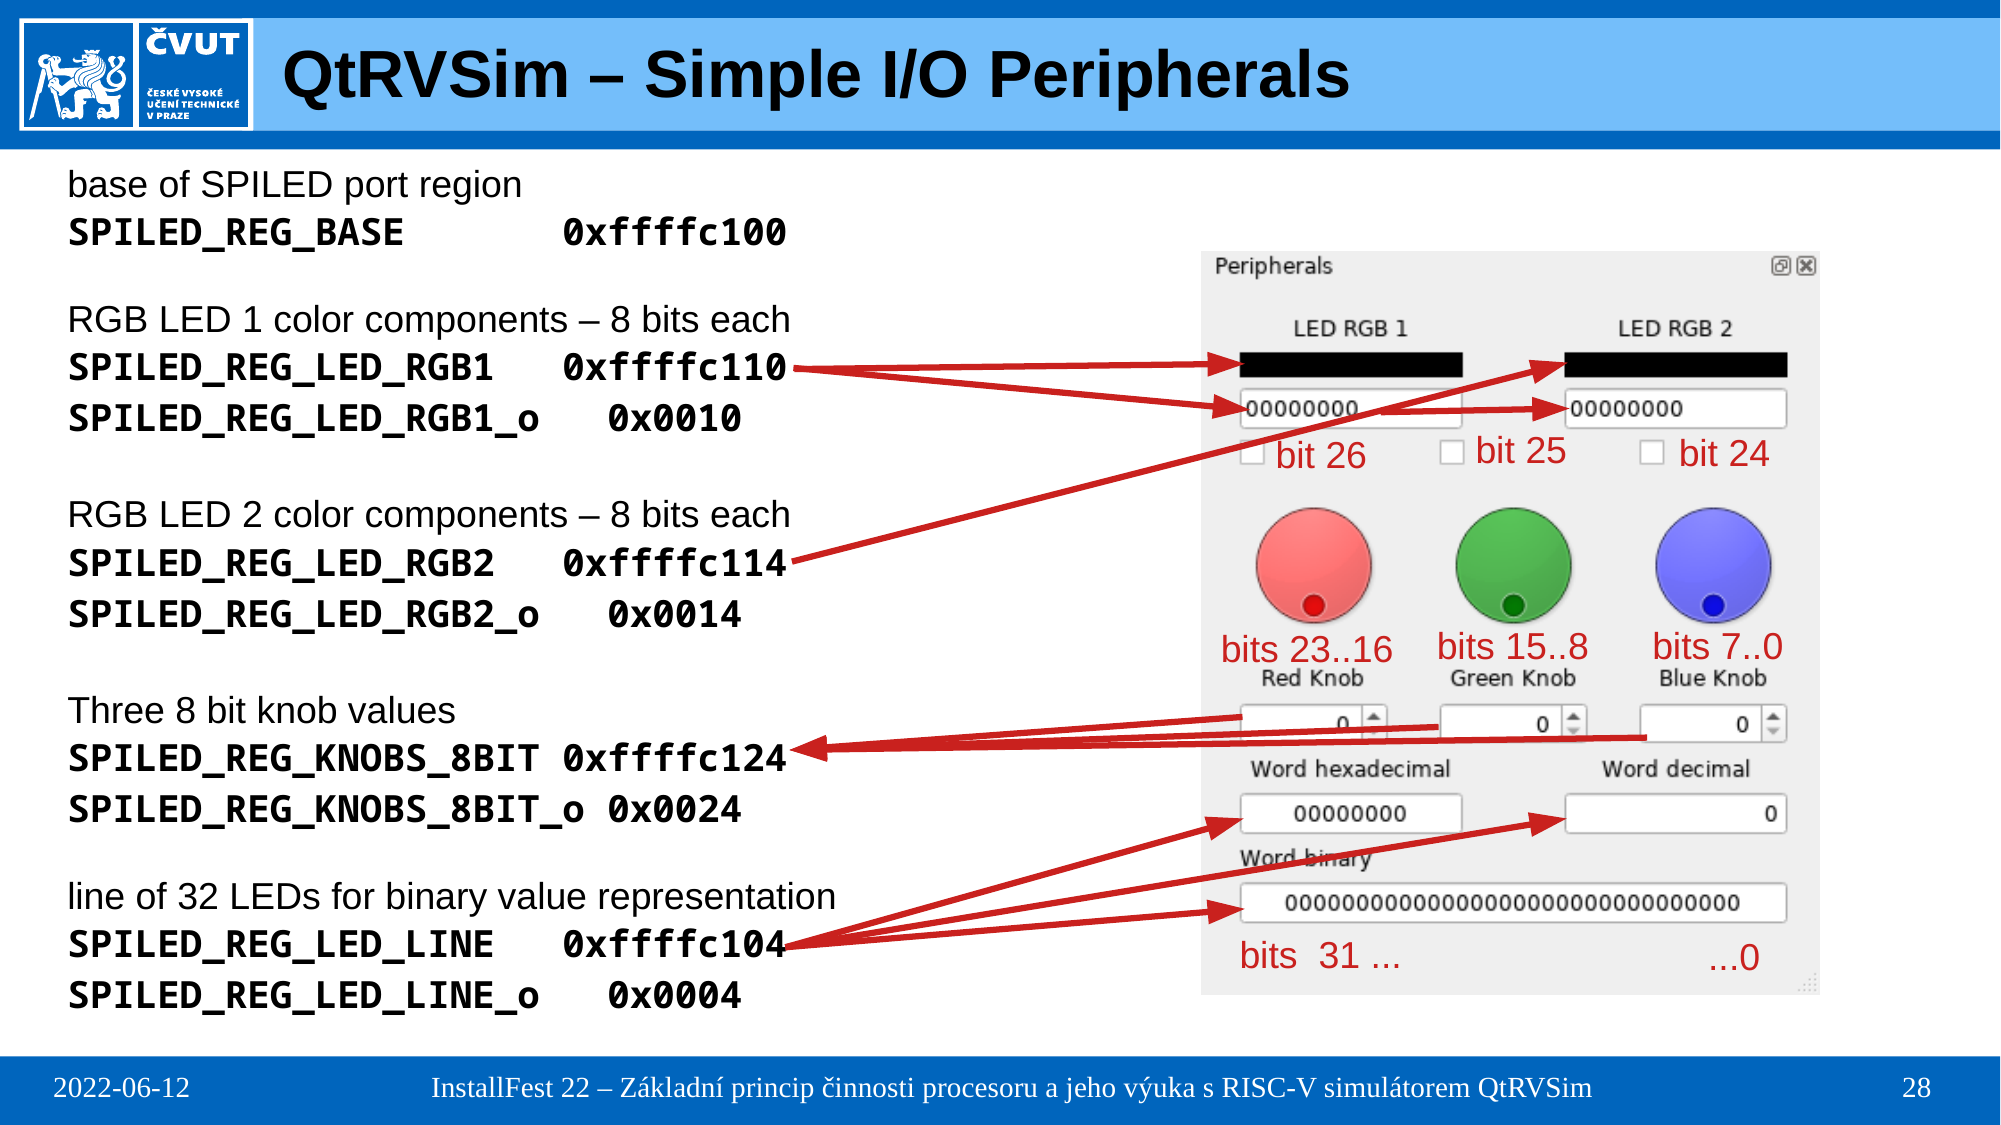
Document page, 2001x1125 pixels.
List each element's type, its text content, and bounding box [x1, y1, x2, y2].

text_box base of SPILED port region SPILED_REG_BASE 0xffffc100 RGB LED 1 color components – 8 bits each SPILED_REG_LED_RGB1 0xffffc110 SPILED_REG_LED_RGB1_o 0x0010 RGB LED 2 color components – 8 bits each SPILED_REG_LED_RGB2 0xffffc114 SPILED_REG_LED_RGB2_o 0x0014 Three 8 bit knob values SPILED_REG_KNOBS_8BIT 0xffffc124 SPILED_REG_KNOBS_8BIT_o 0x0024 line of 32 LEDs for binary value representation SPILED_REG_LED_LINE 0xffffc104 SPILED_REG_LED_LINE_o 0x0004 [52, 156, 1992, 1035]
text_box bits 7..0 [1637, 618, 1862, 718]
text_box ...0 [1693, 928, 1792, 1028]
text_box bit 26 [1260, 427, 1404, 485]
text_box bits 15..8 [1422, 618, 1637, 718]
text_box bit 25 [1460, 422, 1604, 479]
text_box bits 23..16 [1206, 620, 1430, 720]
text_box bit 24 [1663, 425, 1808, 483]
title QtRVSim – Simple I/O Peripherals [253, 18, 2001, 131]
text_box bits 31 ... [1224, 927, 1467, 1026]
